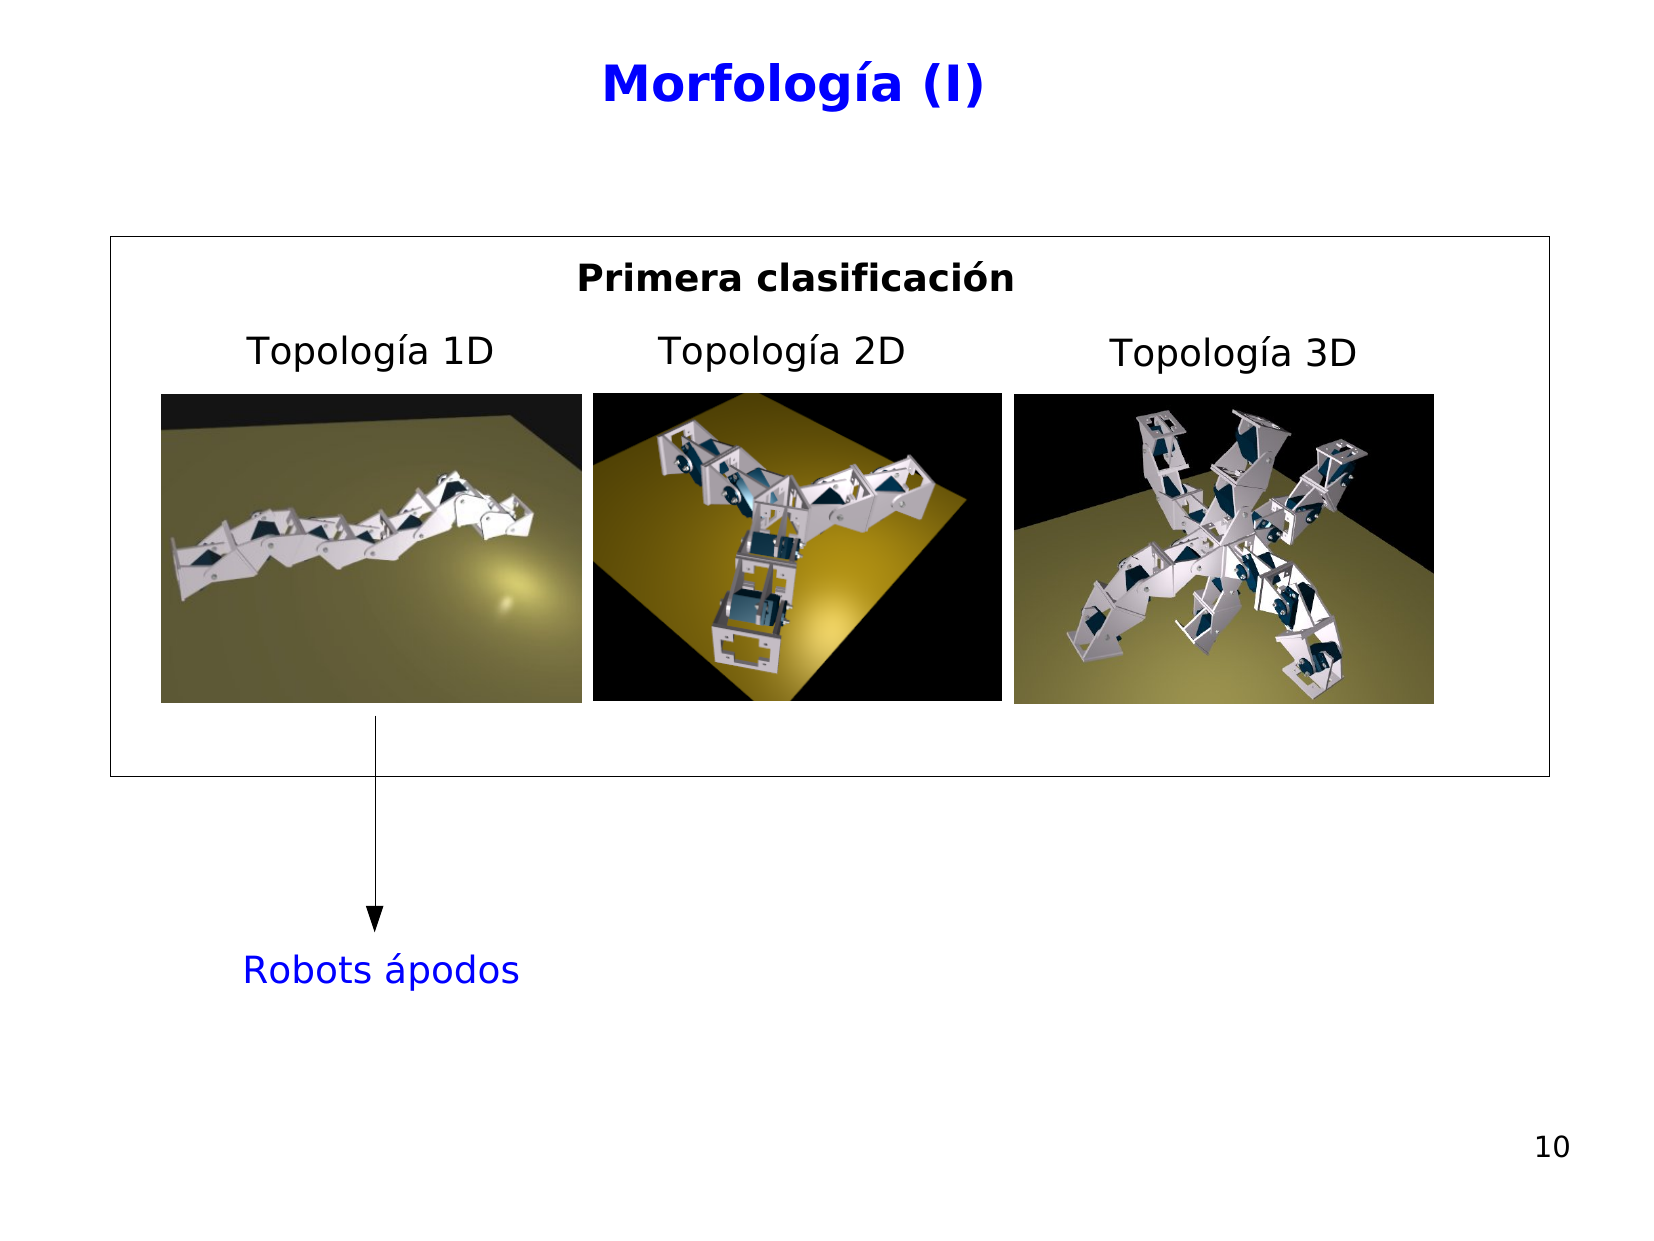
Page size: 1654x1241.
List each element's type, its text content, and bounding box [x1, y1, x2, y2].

text_box Topología 1D [231, 322, 510, 382]
picture [1014, 394, 1434, 704]
text_box Robots ápodos [227, 941, 536, 1000]
picture [161, 394, 582, 703]
text_box Primera clasificación [561, 248, 1031, 308]
text_box Morfología (I) [586, 47, 1001, 121]
text_box Topología 2D [643, 322, 922, 382]
picture [593, 393, 1002, 701]
text_box Topología 3D [1094, 324, 1373, 383]
